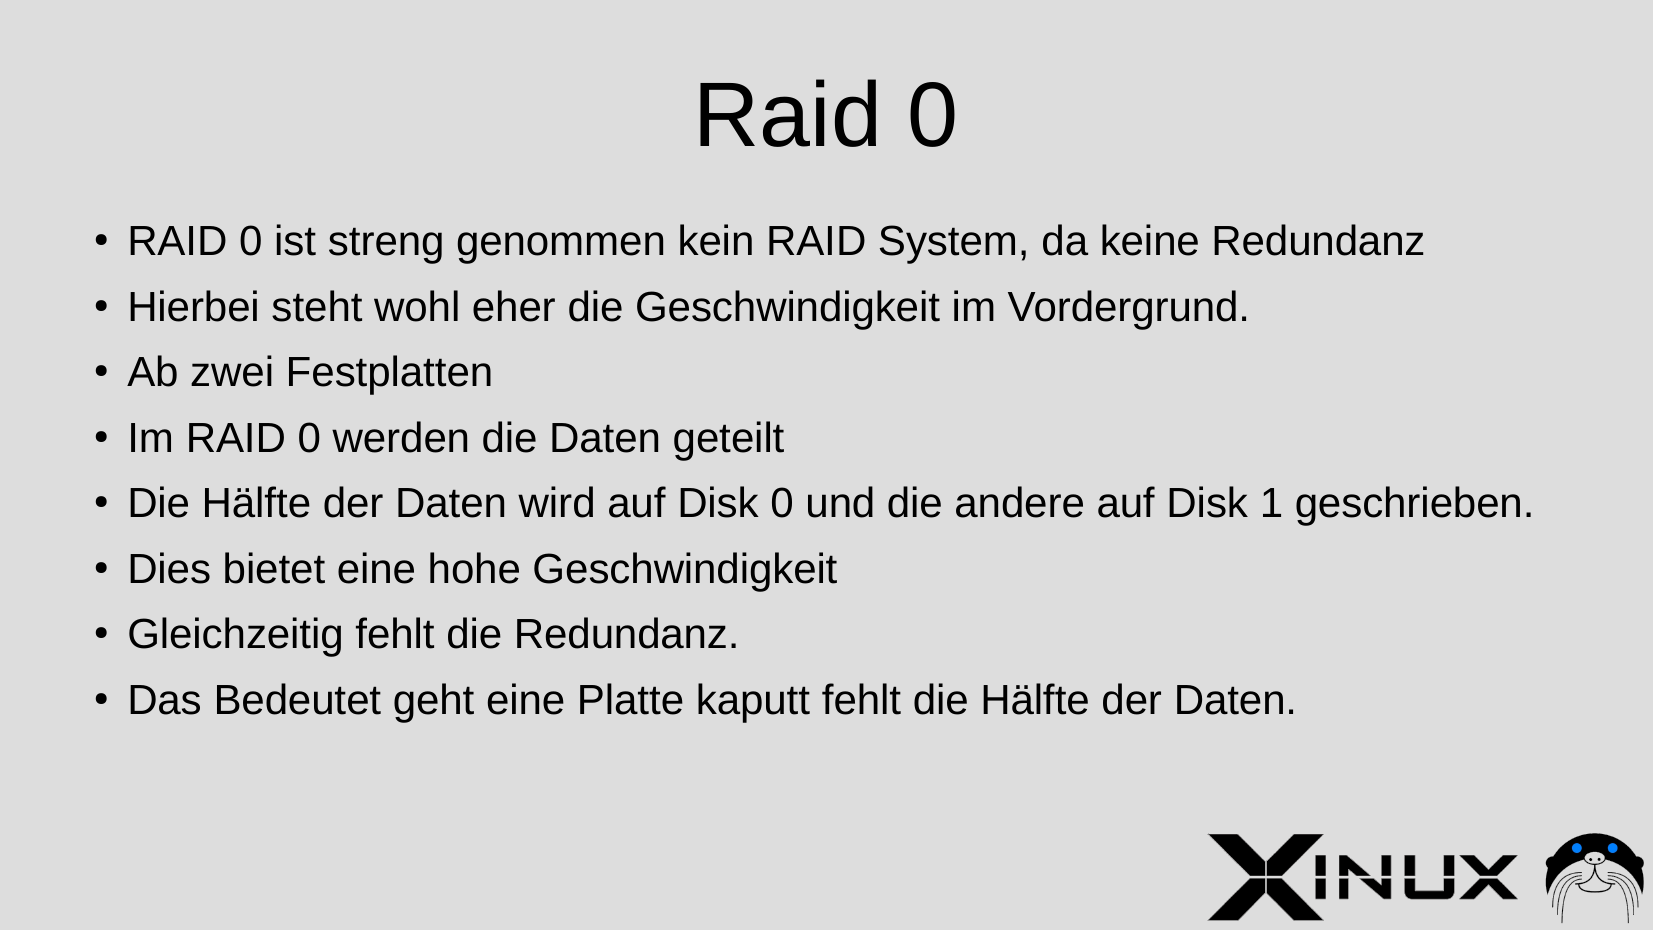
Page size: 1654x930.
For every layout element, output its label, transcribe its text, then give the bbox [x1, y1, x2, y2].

list RAID 0 ist streng genommen kein RAID System, da keine Redundanz Hierbei steht wohl eher die Geschwindigkeit im Vordergrund. Ab zwei Festplatten Im RAID 0 werden die Daten geteilt Die Hälfte der Daten wird auf Disk 0 und die andere auf Disk 1 geschrieben. Dies bietet eine hohe Geschwindigkeit Gleichzeitig fehlt die Redundanz. Das Bedeutet geht eine Platte kaputt fehlt die Hälfte der Daten. [82, 217, 1571, 757]
title Raid 0 [82, 37, 1571, 193]
picture [1200, 824, 1650, 930]
